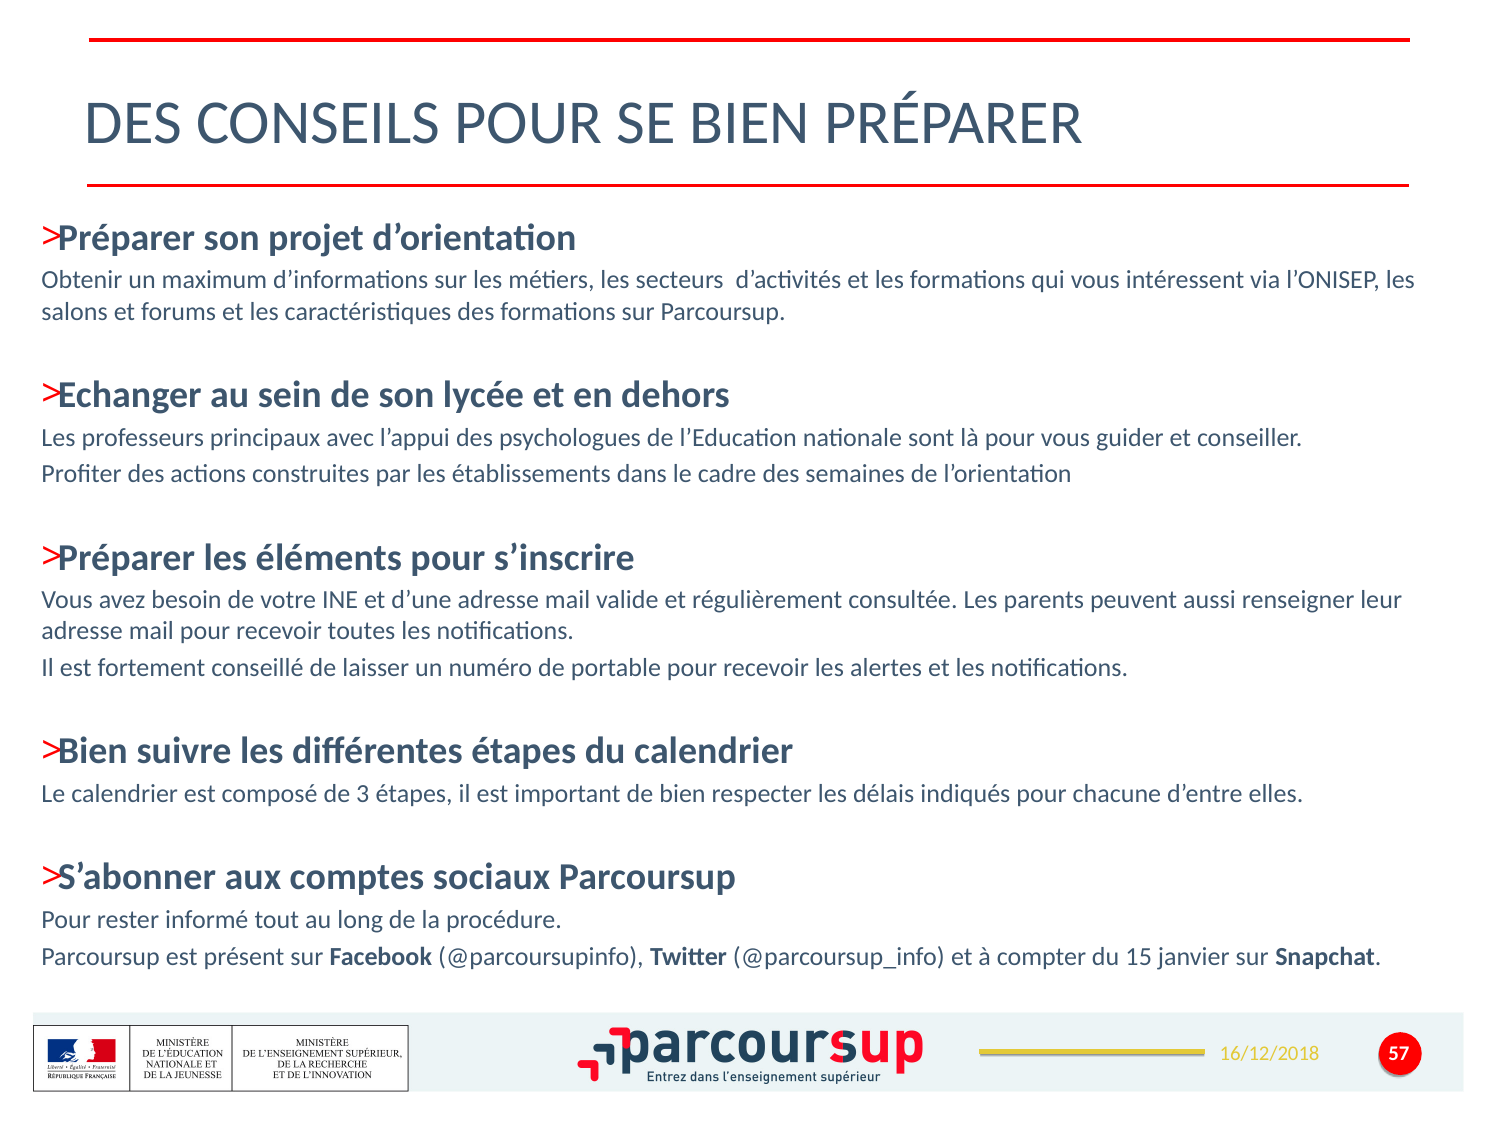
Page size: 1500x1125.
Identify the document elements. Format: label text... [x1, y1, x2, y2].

title Des conseils pour se bien préparer [69, 12, 1435, 204]
list Préparer son projet d’orientation Obtenir un maximum d’informations sur les métiers, les secteurs d’activités et les formations qui vous intéressent via l’ONISEP, les salons et forums et les caractéristiques des formations sur Parcoursup. Echanger au sein de son lycée et en dehors Les professeurs principaux avec l’appui des psychologues de l’Education nationale sont là pour vous guider et conseiller. Profiter des actions construites par les établissements dans le cadre des semaines de l’orientation Préparer les éléments pour s’inscrire Vous avez besoin de votre INE et d’une adresse mail valide et régulièrement consultée. Les parents peuvent aussi renseigner leur adresse mail pour recevoir toutes les notifications. Il est fortement conseillé de laisser un numéro de portable pour recevoir les alertes et les notifications. Bien suivre les différentes étapes du calendrier Le calendrier est composé de 3 étapes, il est important de bien respecter les délais indiqués pour chacune d’entre elles. S’abonner aux comptes sociaux Parcoursup Pour rester informé tout au long de la procédure. Parcoursup est présent sur Facebook (@parcoursupinfo), Twitter (@parcoursup_info) et à compter du 15 janvier sur Snapchat. [26, 204, 1500, 990]
slide_number <numéro> [1368, 1031, 1430, 1074]
picture [0, 0, 1499, 1124]
